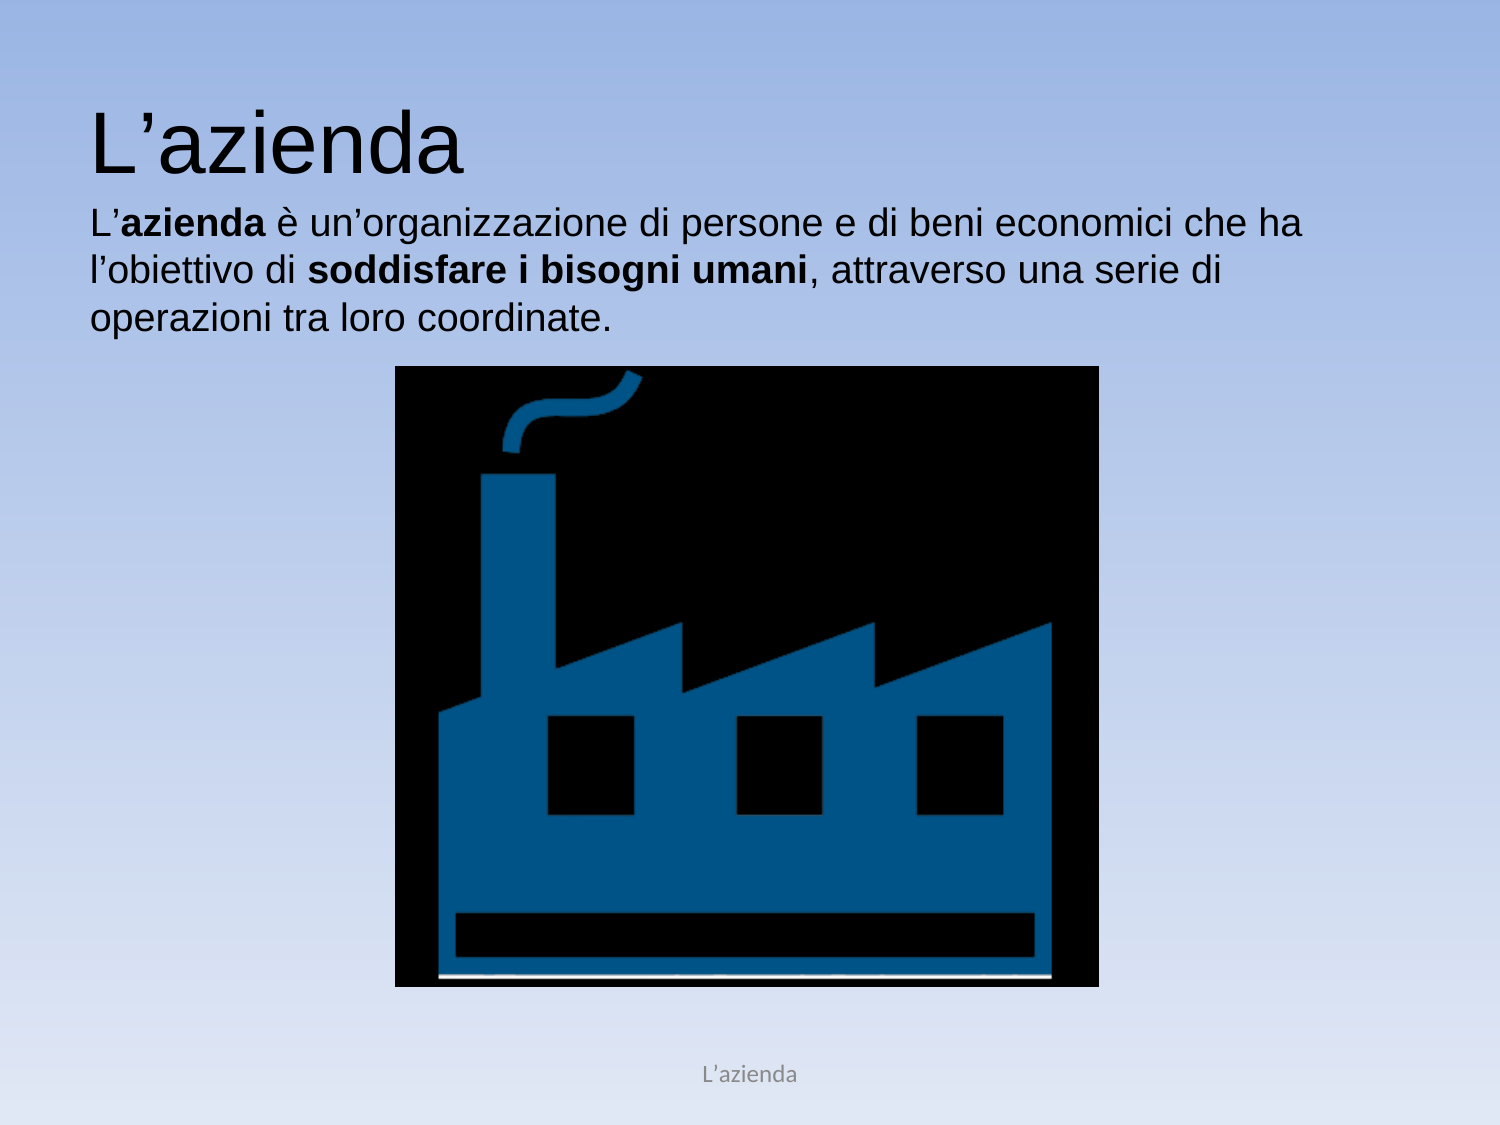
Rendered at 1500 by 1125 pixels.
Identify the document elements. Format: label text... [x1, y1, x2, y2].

picture [395, 366, 1099, 987]
text_box L’azienda [512, 1042, 988, 1103]
text_box L’azienda è un’organizzazione di persone e di beni economici che ha l’obiettivo di soddisfare i bisogni umani, attraverso una serie di operazioni tra loro coordinate. [75, 189, 1426, 525]
text_box L’azienda [75, 45, 1426, 189]
